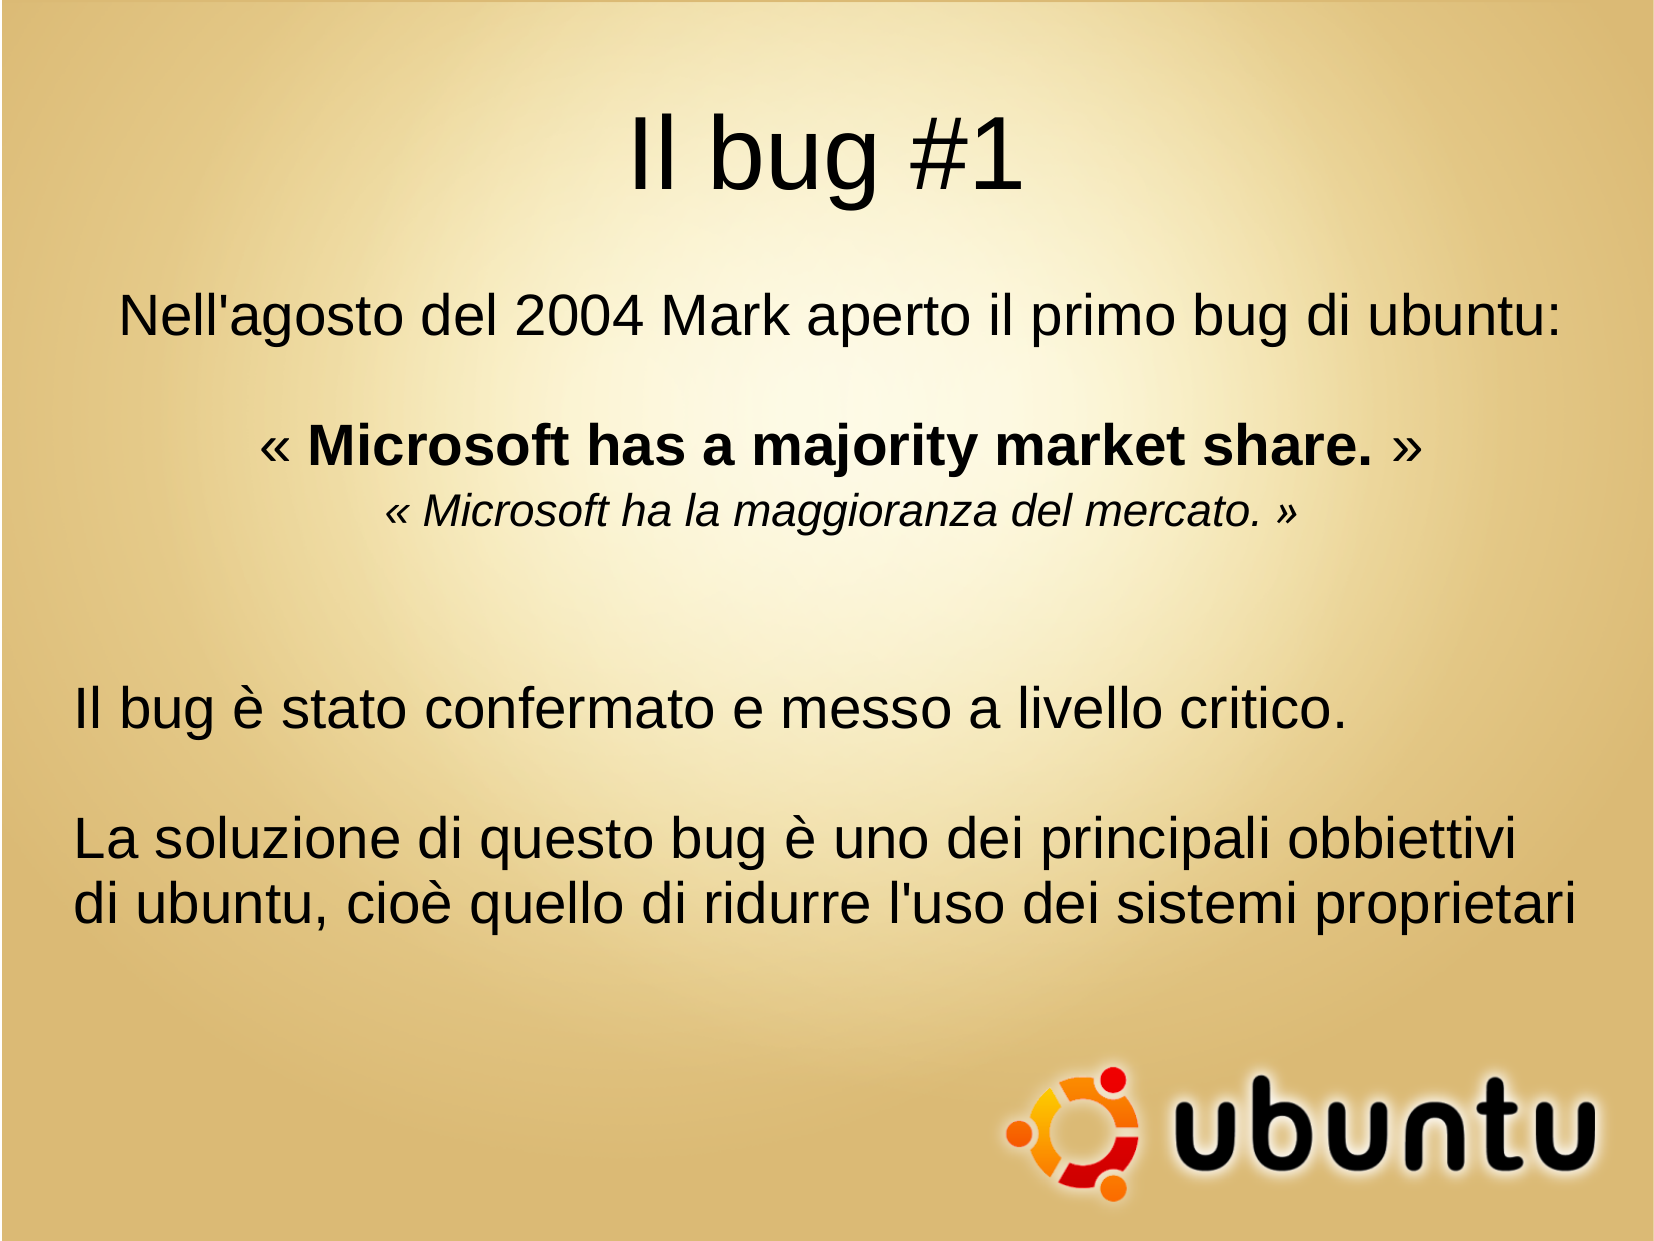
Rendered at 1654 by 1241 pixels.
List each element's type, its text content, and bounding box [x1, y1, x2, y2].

subtitle Nell'agosto del 2004 Mark aperto il primo bug di ubuntu: « Microsoft has a majority market share. » « Microsoft ha la maggioranza del mercato. » [82, 295, 1565, 668]
picture [2, 0, 1654, 1241]
title Il bug #1 [82, 49, 1571, 257]
text_box Il bug è stato confermato e messo a livello critico. La soluzione di questo bug è uno dei principali obbiettivi di ubuntu, cioè quello di ridurre l'uso dei sistemi proprietari [59, 668, 1595, 952]
